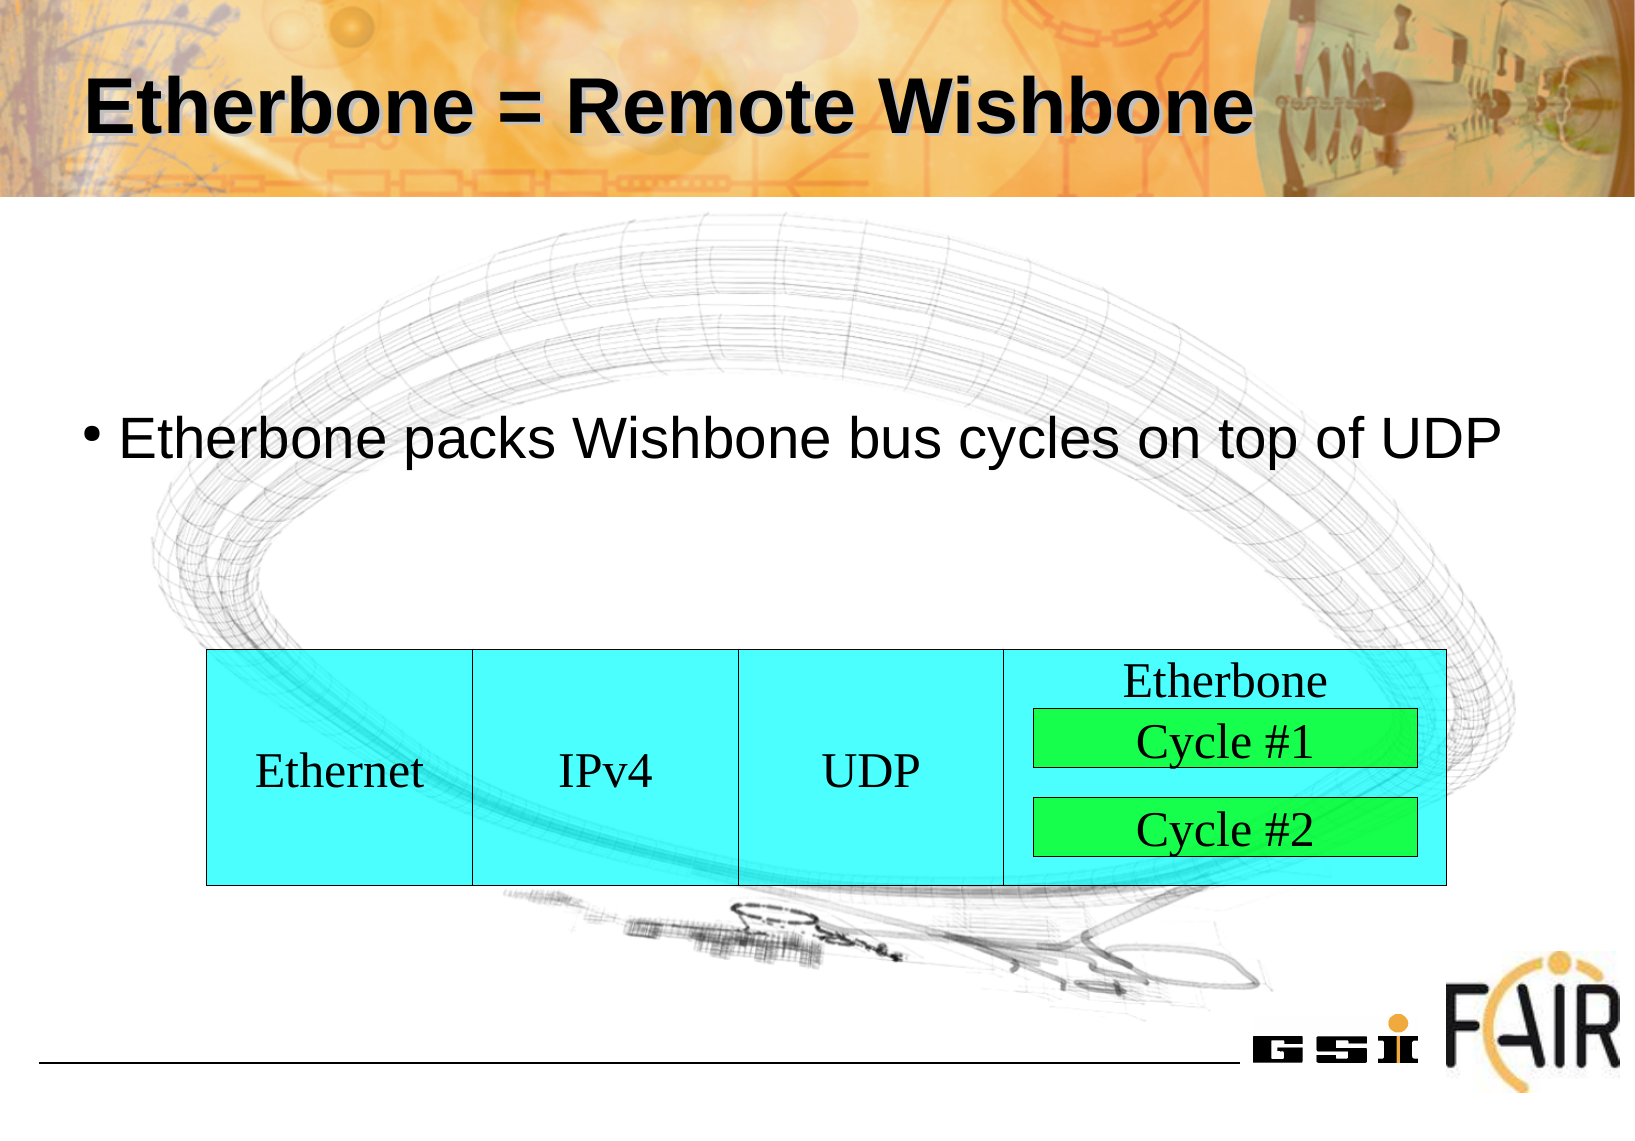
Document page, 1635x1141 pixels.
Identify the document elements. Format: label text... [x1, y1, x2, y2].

text_box UDP [739, 649, 1003, 886]
text_box IPv4 [472, 649, 739, 886]
text_box Etherbone [1003, 649, 1447, 886]
title Etherbone = Remote Wishbone [68, 12, 1570, 191]
text_box Cycle #1 [1033, 708, 1418, 768]
text_box Ethernet [206, 649, 472, 886]
text_box Cycle #2 [1033, 797, 1418, 857]
picture [125, 205, 1525, 274]
picture [125, 951, 1620, 1093]
picture [0, 0, 1635, 197]
subtitle Etherbone packs Wishbone bus cycles on top of UDP [81, 274, 1553, 1013]
